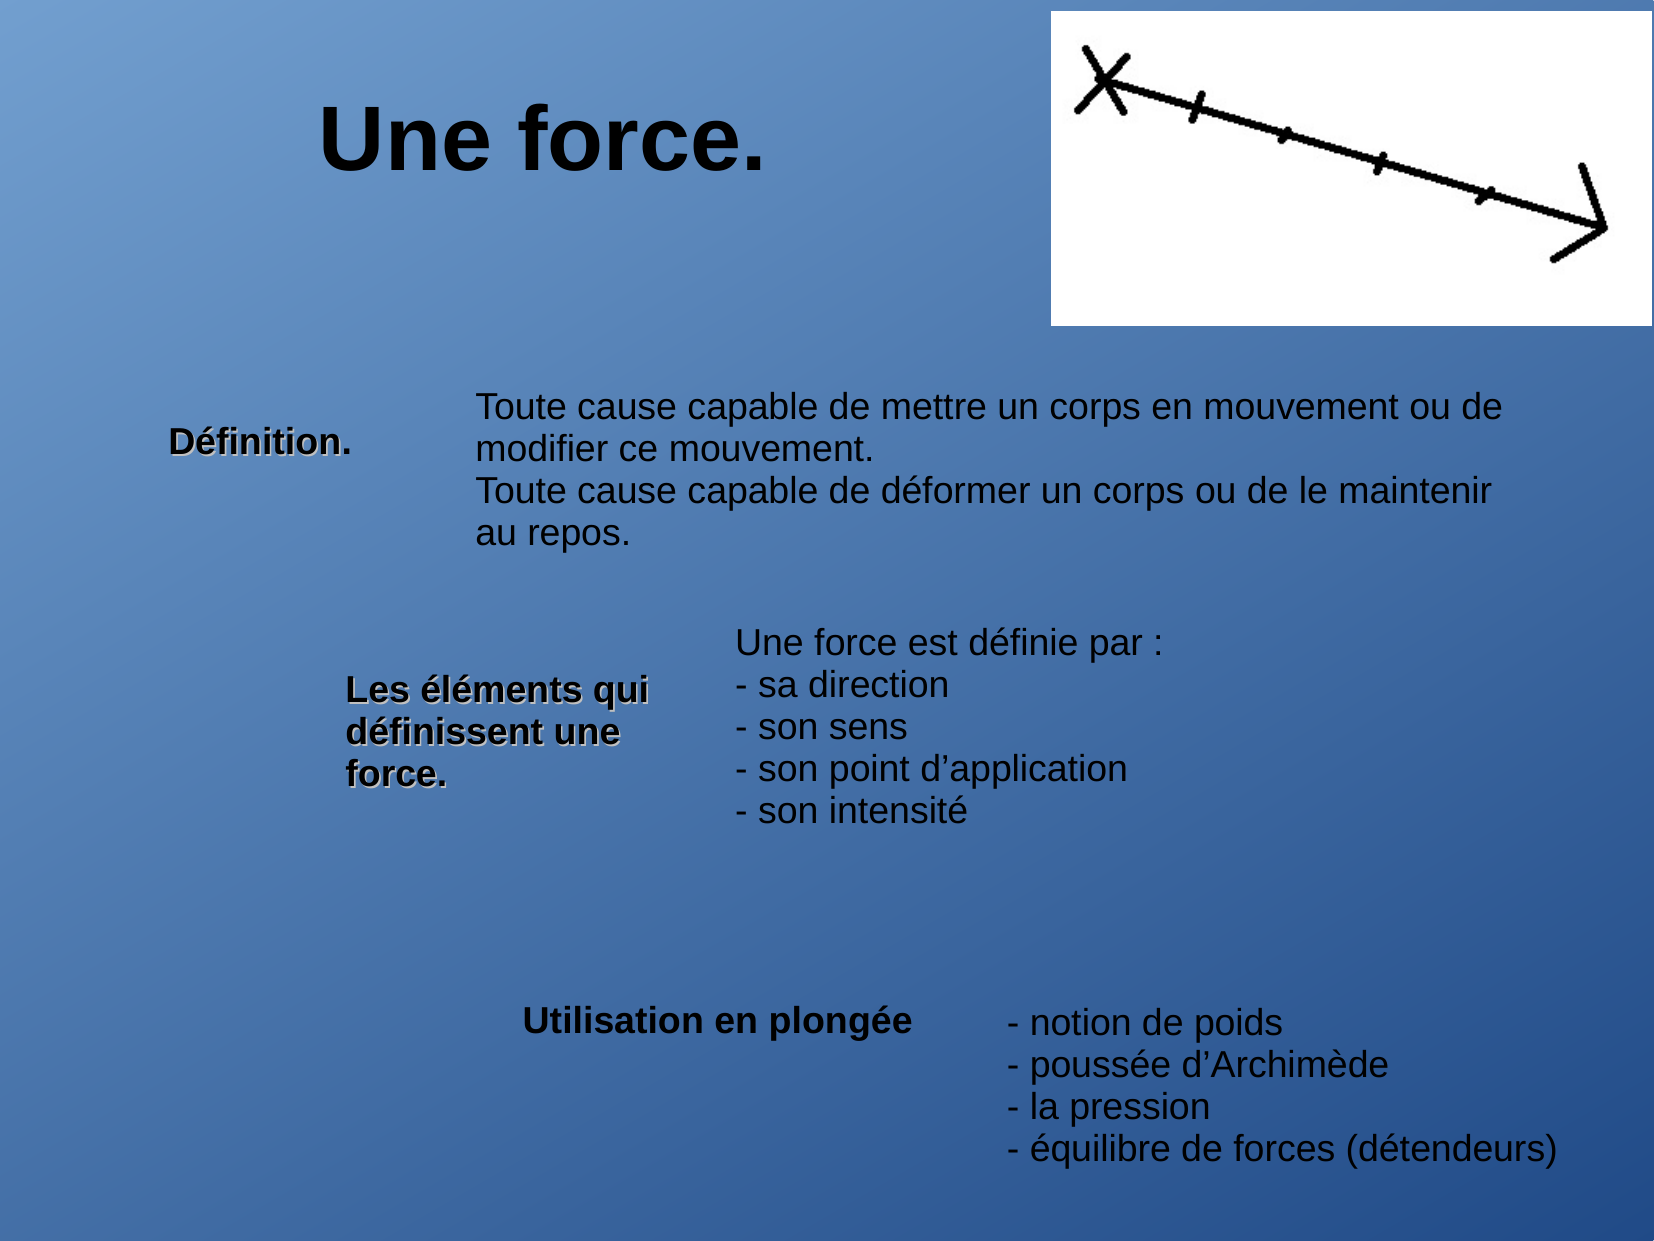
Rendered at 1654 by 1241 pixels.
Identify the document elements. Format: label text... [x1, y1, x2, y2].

text_box Toute cause capable de mettre un corps en mouvement ou de modifier ce mouvement. Toute cause capable de déformer un corps ou de le maintenir au repos. [460, 377, 1536, 559]
text_box Définition. [153, 413, 390, 512]
picture [1051, 11, 1652, 326]
text_box Une force est définie par : - sa direction - son sens - son point d’application - son intensité [720, 614, 1382, 837]
text_box - notion de poids - poussée d’Archimède - la pression - équilibre de forces (détendeurs) [992, 994, 1630, 1217]
text_box Utilisation en plongée [507, 992, 969, 1049]
text_box Les éléments qui définissent une force. [330, 661, 686, 801]
title Une force. [318, 35, 792, 243]
